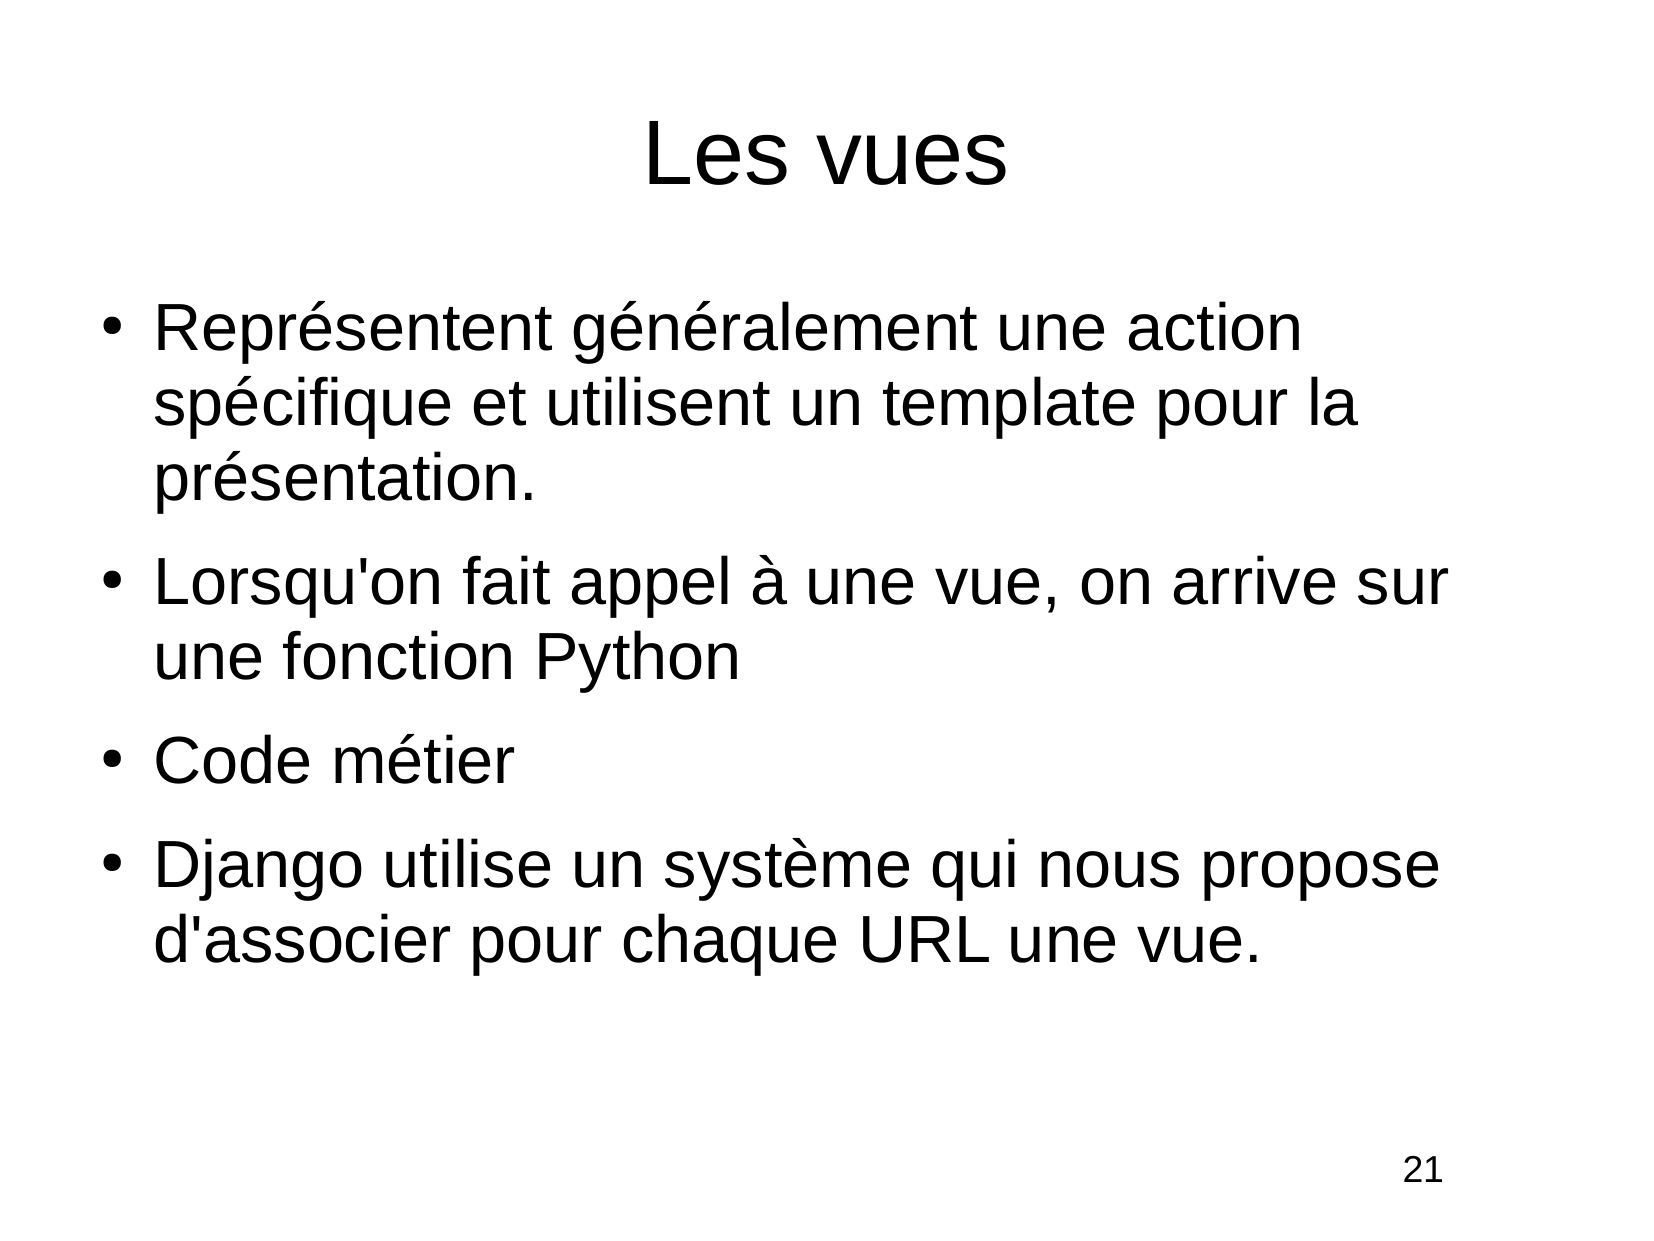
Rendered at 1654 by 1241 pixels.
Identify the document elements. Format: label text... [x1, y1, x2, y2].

title Les vues [82, 49, 1571, 257]
list Représentent généralement une action spécifique et utilisent un template pour la présentation. Lorsqu'on fait appel à une vue, on arrive sur une fonction Python Code métier Django utilise un système qui nous propose d'associer pour chaque URL une vue. [82, 290, 1571, 1109]
